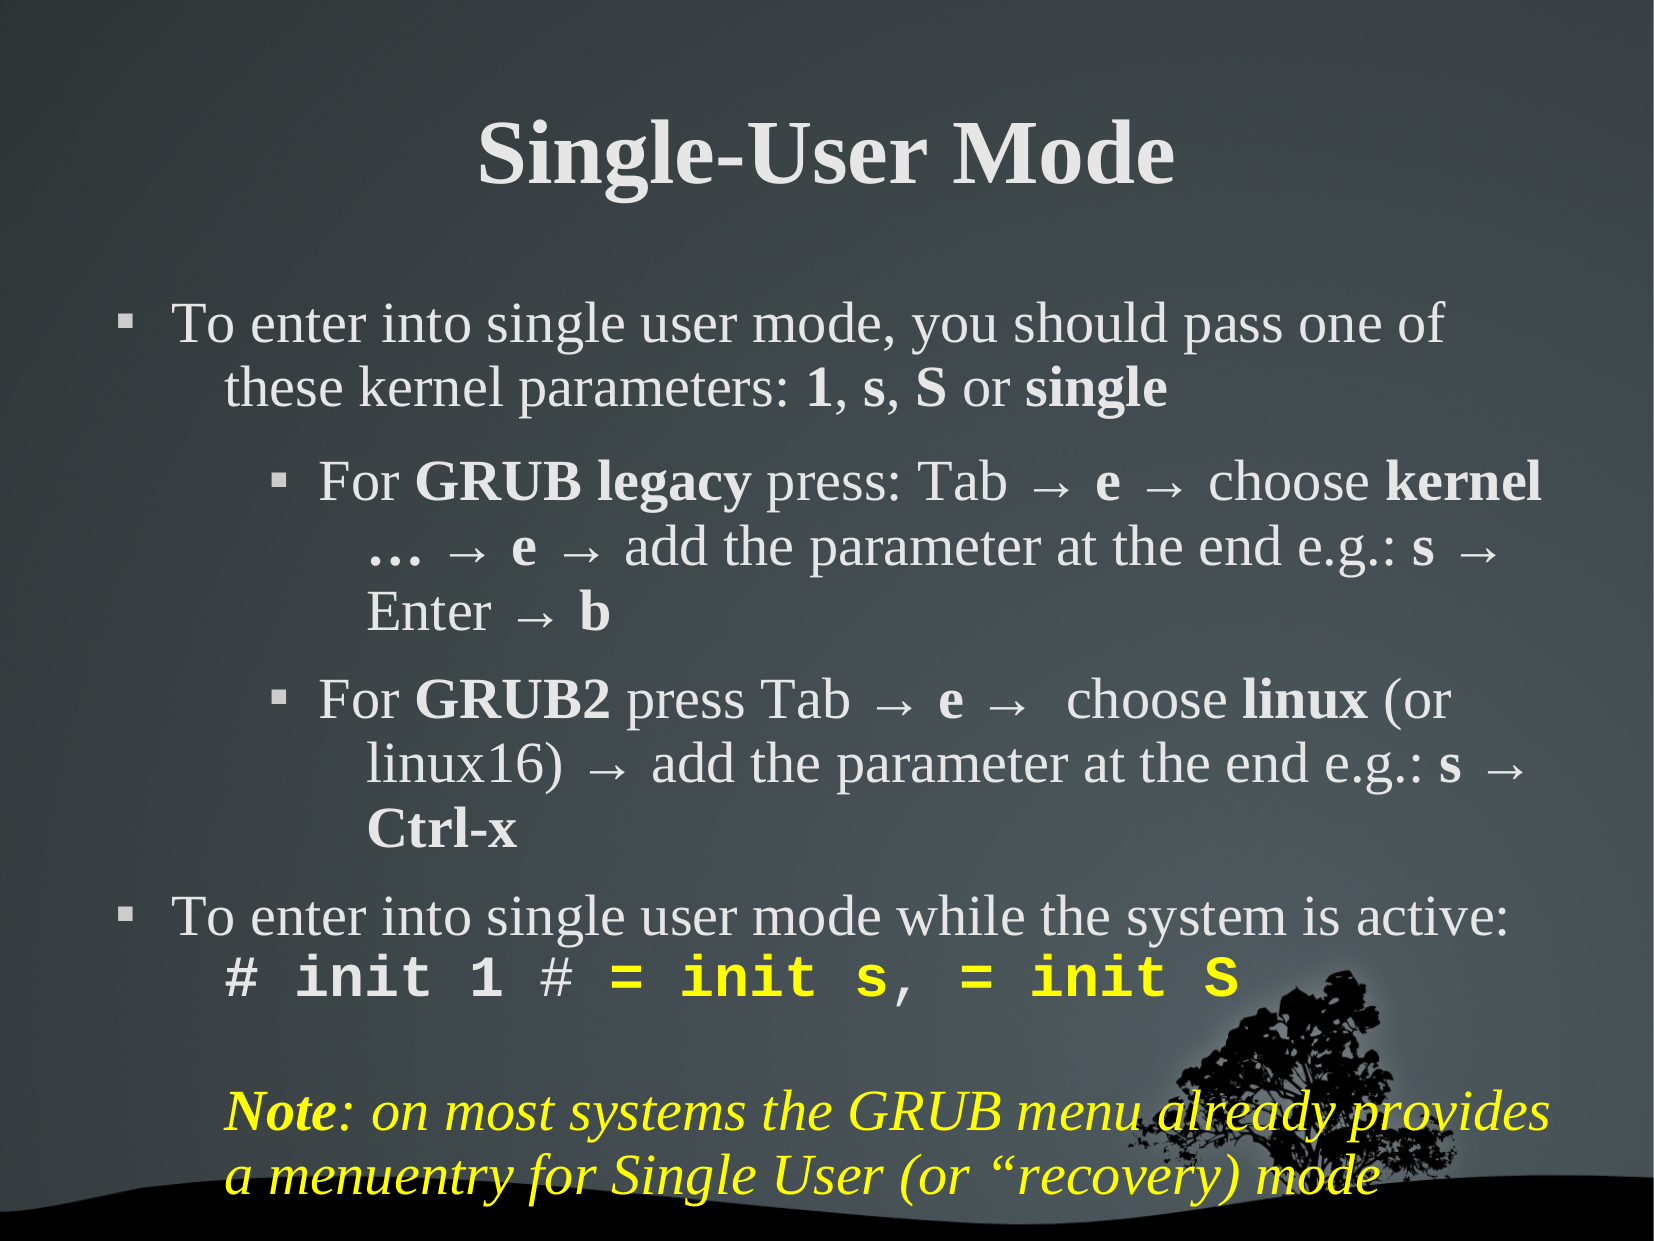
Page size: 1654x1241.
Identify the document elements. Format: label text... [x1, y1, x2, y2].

title Single-User Mode [82, 33, 1571, 273]
list To enter into single user mode, you should pass one of these kernel parameters: 1, s, S or single For GRUB legacy press: Tab → e → choose kernel … → e → add the parameter at the end e.g.: s → Enter → b For GRUB2 press Tab → e → choose linux (or linux16) → add the parameter at the end e.g.: s → Ctrl-x To enter into single user mode while the system is active: # init 1 # = init s, = init S Note: on most systems the GRUB menu already provides a menuentry for Single User (or “recovery) mode [82, 290, 1571, 1227]
picture [0, 0, 1654, 1241]
